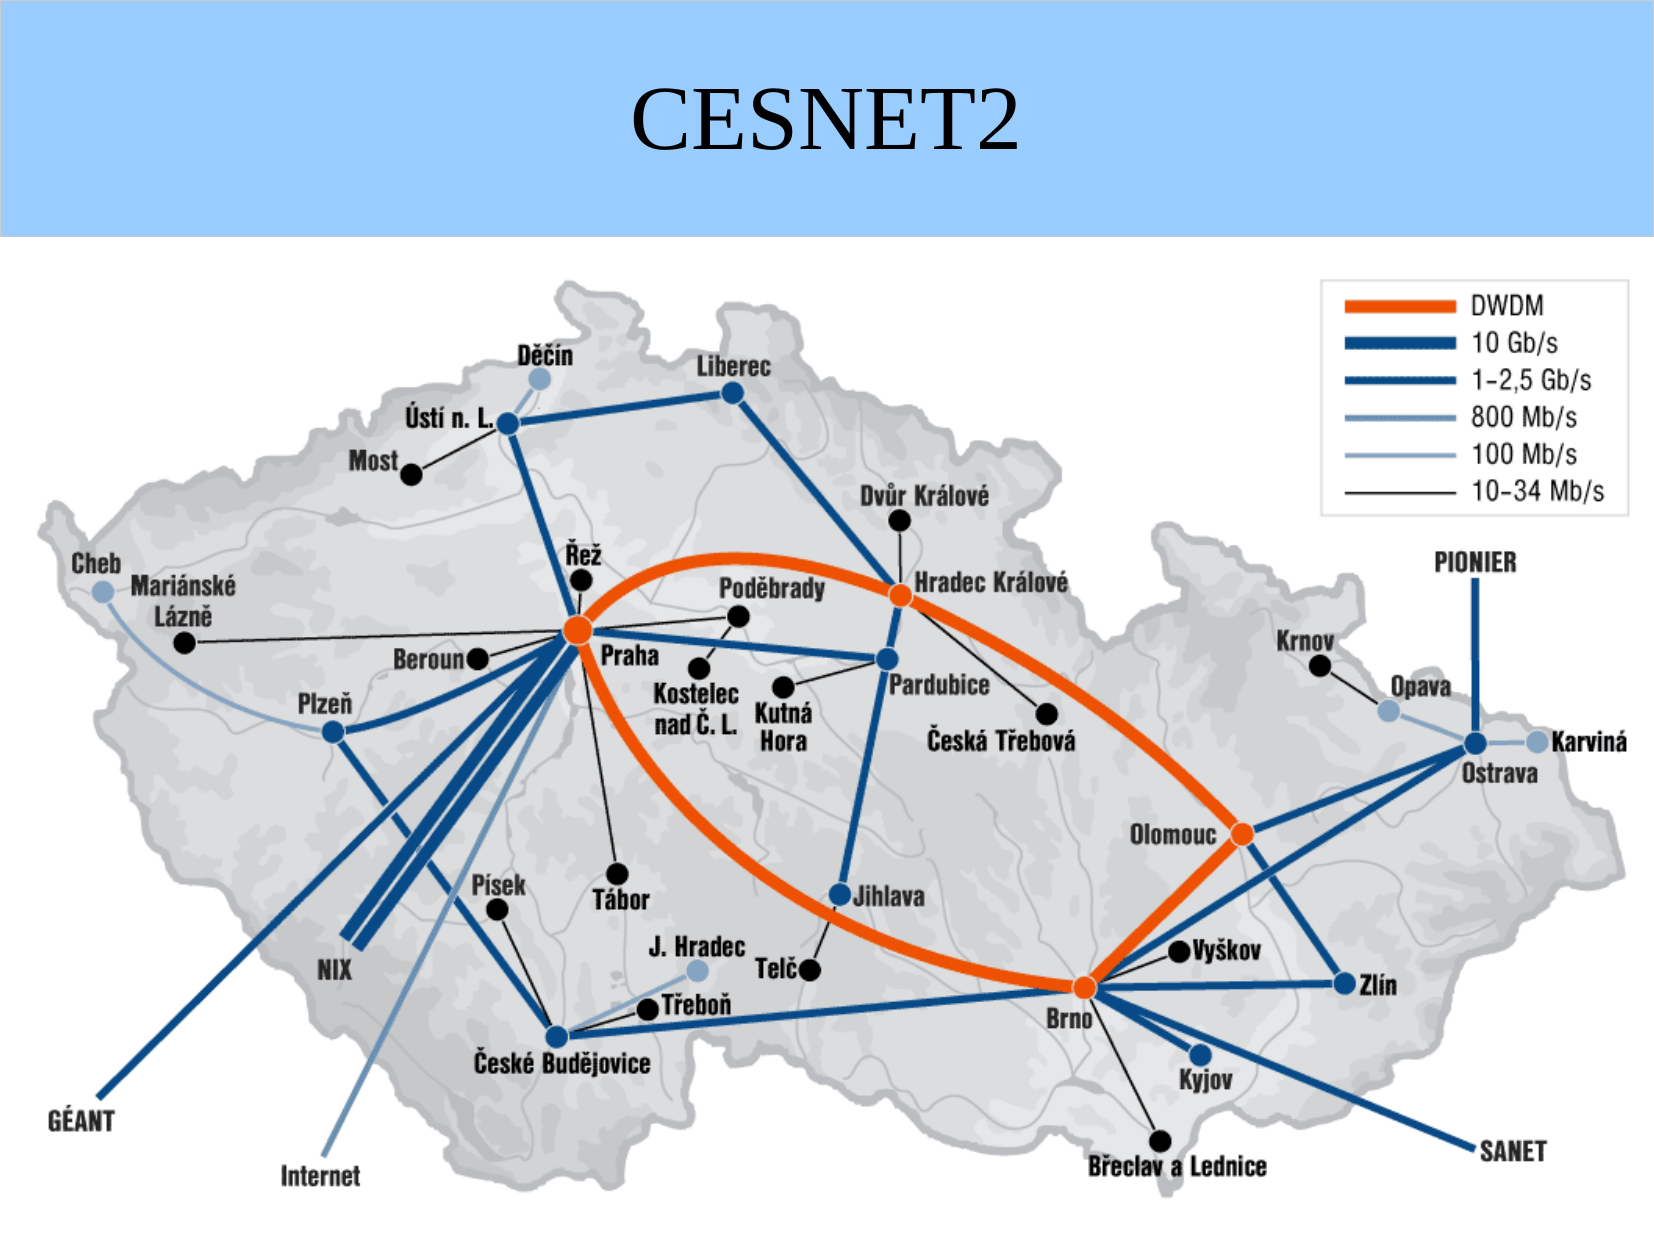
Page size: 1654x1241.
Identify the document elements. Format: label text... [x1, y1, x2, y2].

title CESNET2 [0, 0, 1654, 237]
picture [35, 278, 1636, 1199]
